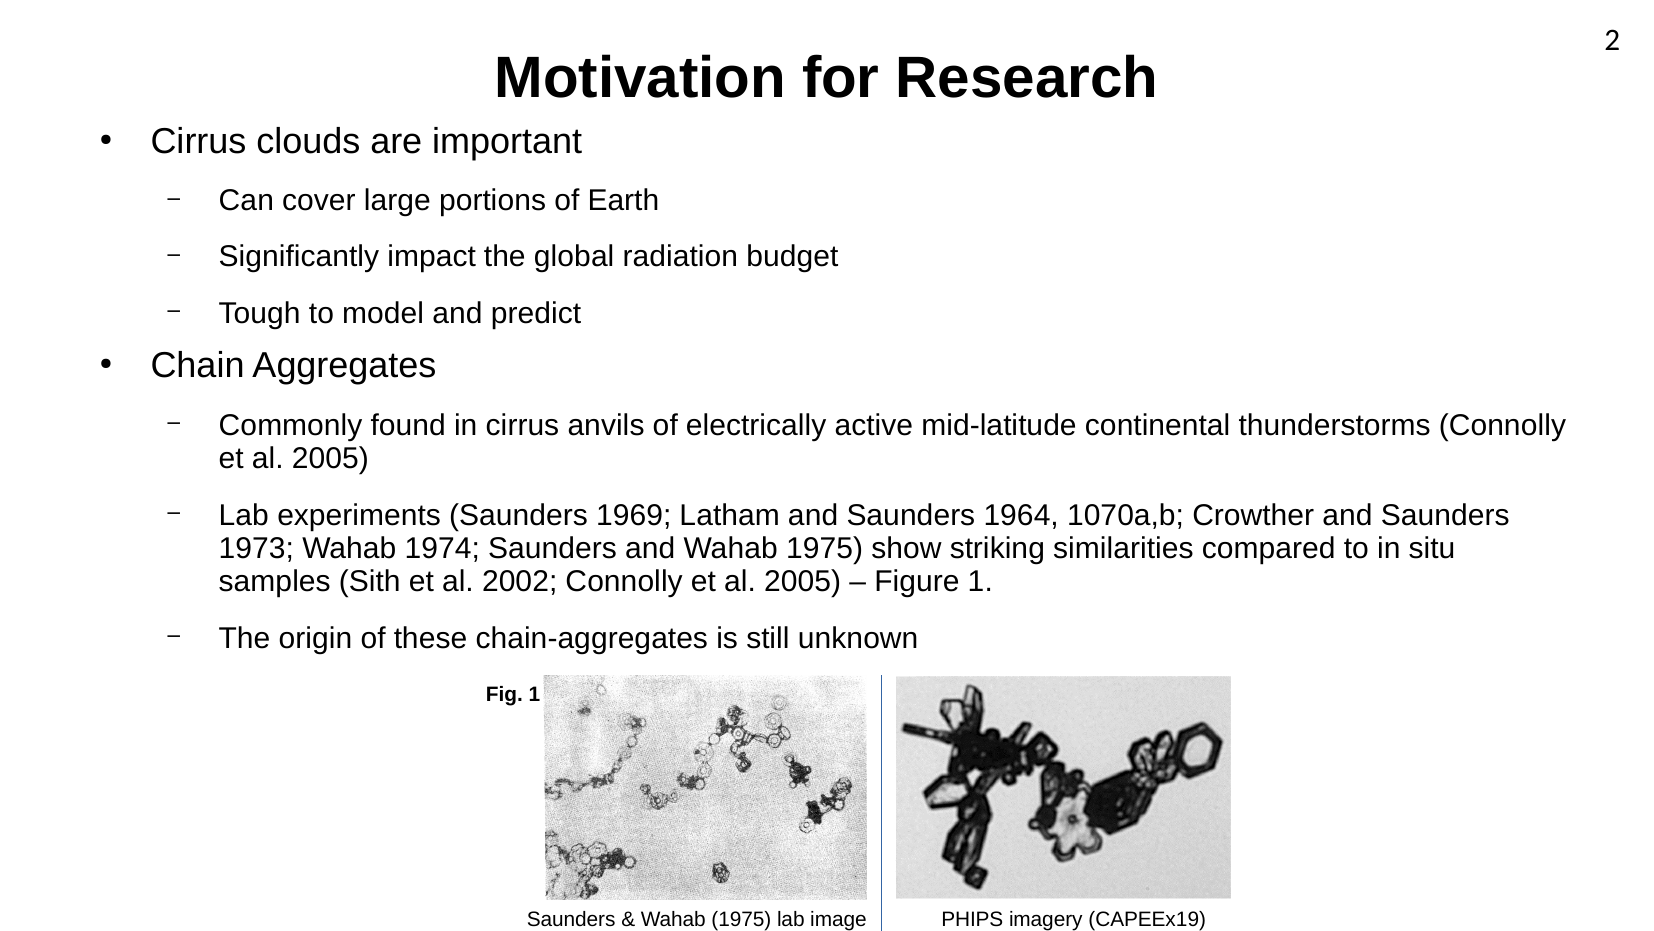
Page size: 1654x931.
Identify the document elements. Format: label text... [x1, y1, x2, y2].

text_box <number> [1285, 15, 1636, 61]
text_box Fig. 1 [436, 675, 556, 714]
text_box PHIPS imagery (CAPEEx19) [926, 900, 1246, 931]
title Motivation for Research [82, 0, 1571, 120]
picture [895, 676, 1231, 901]
text_box Saunders & Wahab (1975) lab image [512, 900, 882, 931]
picture [543, 675, 867, 900]
list Cirrus clouds are important Can cover large portions of Earth Significantly impact the global radiation budget Tough to model and predict Chain Aggregates Commonly found in cirrus anvils of electrically active mid-latitude continental thunderstorms (Connolly et al. 2005) Lab experiments (Saunders 1969; Latham and Saunders 1964, 1070a,b; Crowther and Saunders 1973; Wahab 1974; Saunders and Wahab 1975) show striking similarities compared to in situ samples (Sith et al. 2002; Connolly et al. 2005) – Figure 1. The origin of these chain-aggregates is still unknown [82, 120, 1571, 661]
